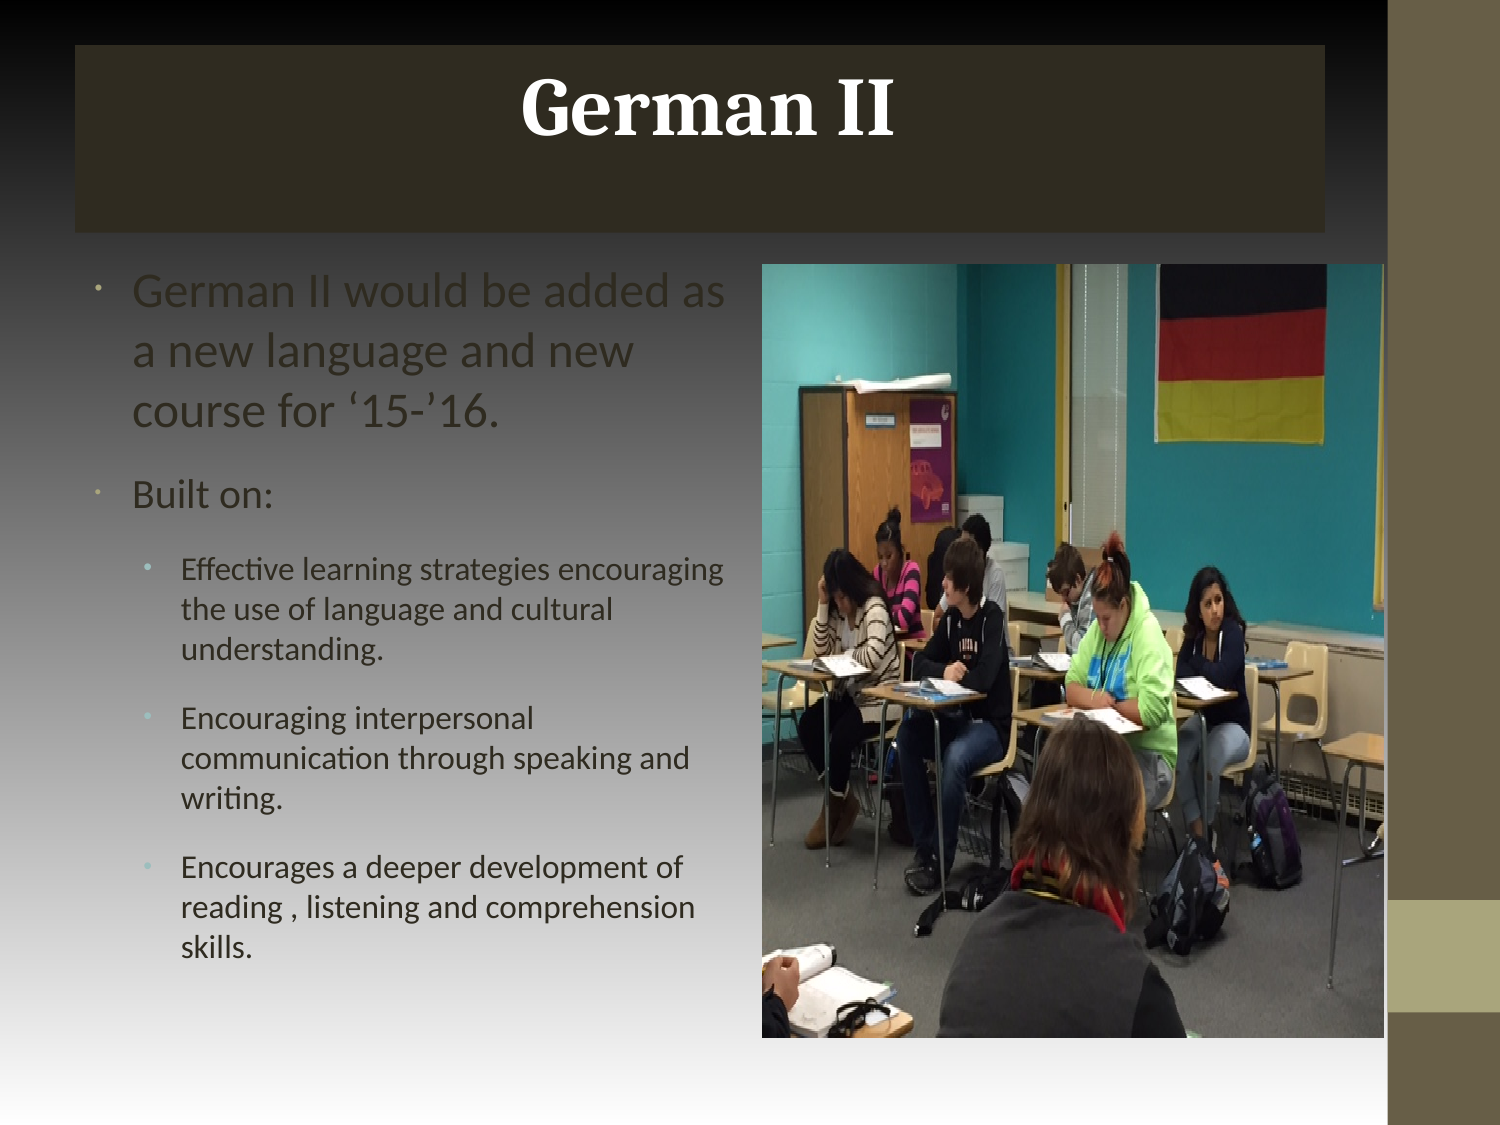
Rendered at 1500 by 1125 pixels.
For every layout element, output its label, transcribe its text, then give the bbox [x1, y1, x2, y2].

picture [762, 264, 1384, 1038]
list [771, 179, 1413, 938]
list German II would be added as a new language and new course for ‘15-’16. Built on: Effective learning strategies encouraging the use of language and cultural understanding. Encouraging interpersonal communication through speaking and writing. Encourages a deeper development of reading , listening and comprehension skills. [61, 250, 763, 1108]
title German II [75, 45, 1325, 233]
